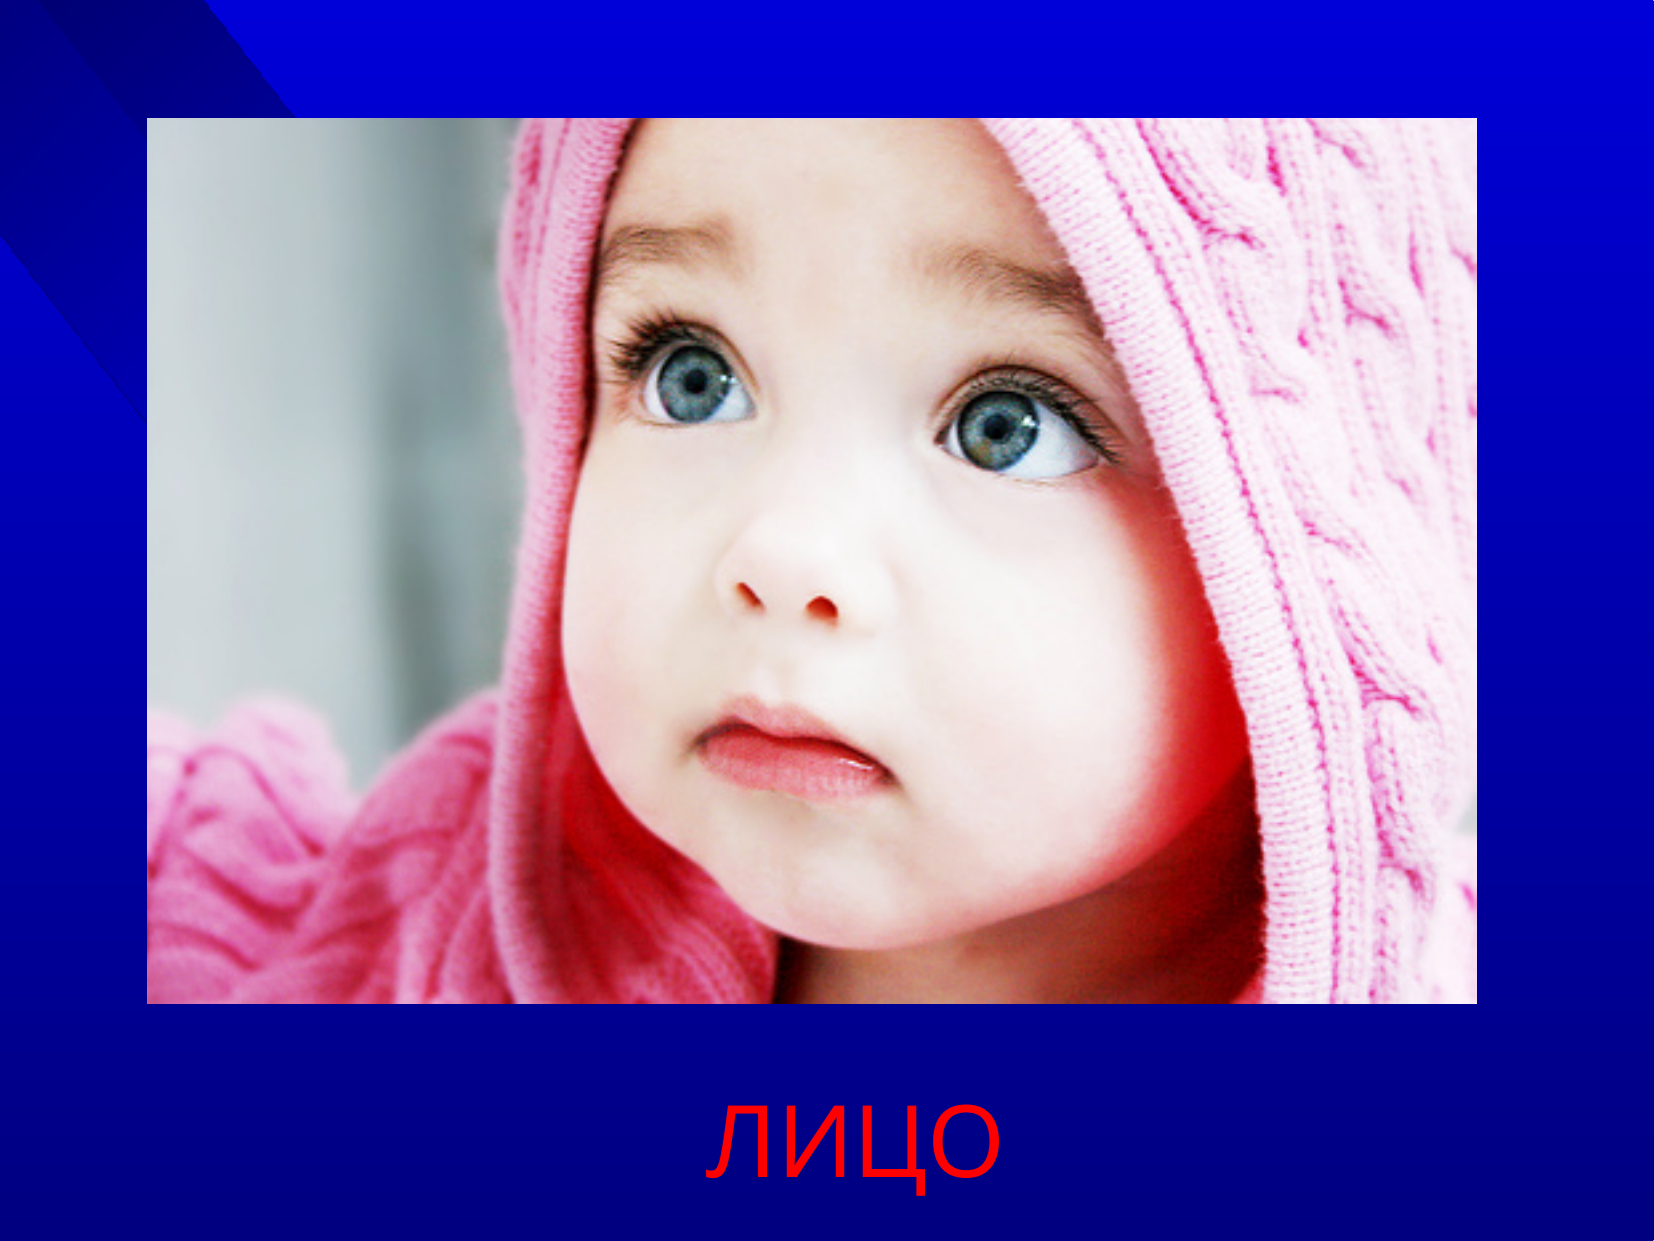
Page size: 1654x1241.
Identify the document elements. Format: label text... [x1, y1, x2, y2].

text_box ЛИЦО [501, 1062, 1211, 1237]
picture [147, 118, 1477, 1004]
